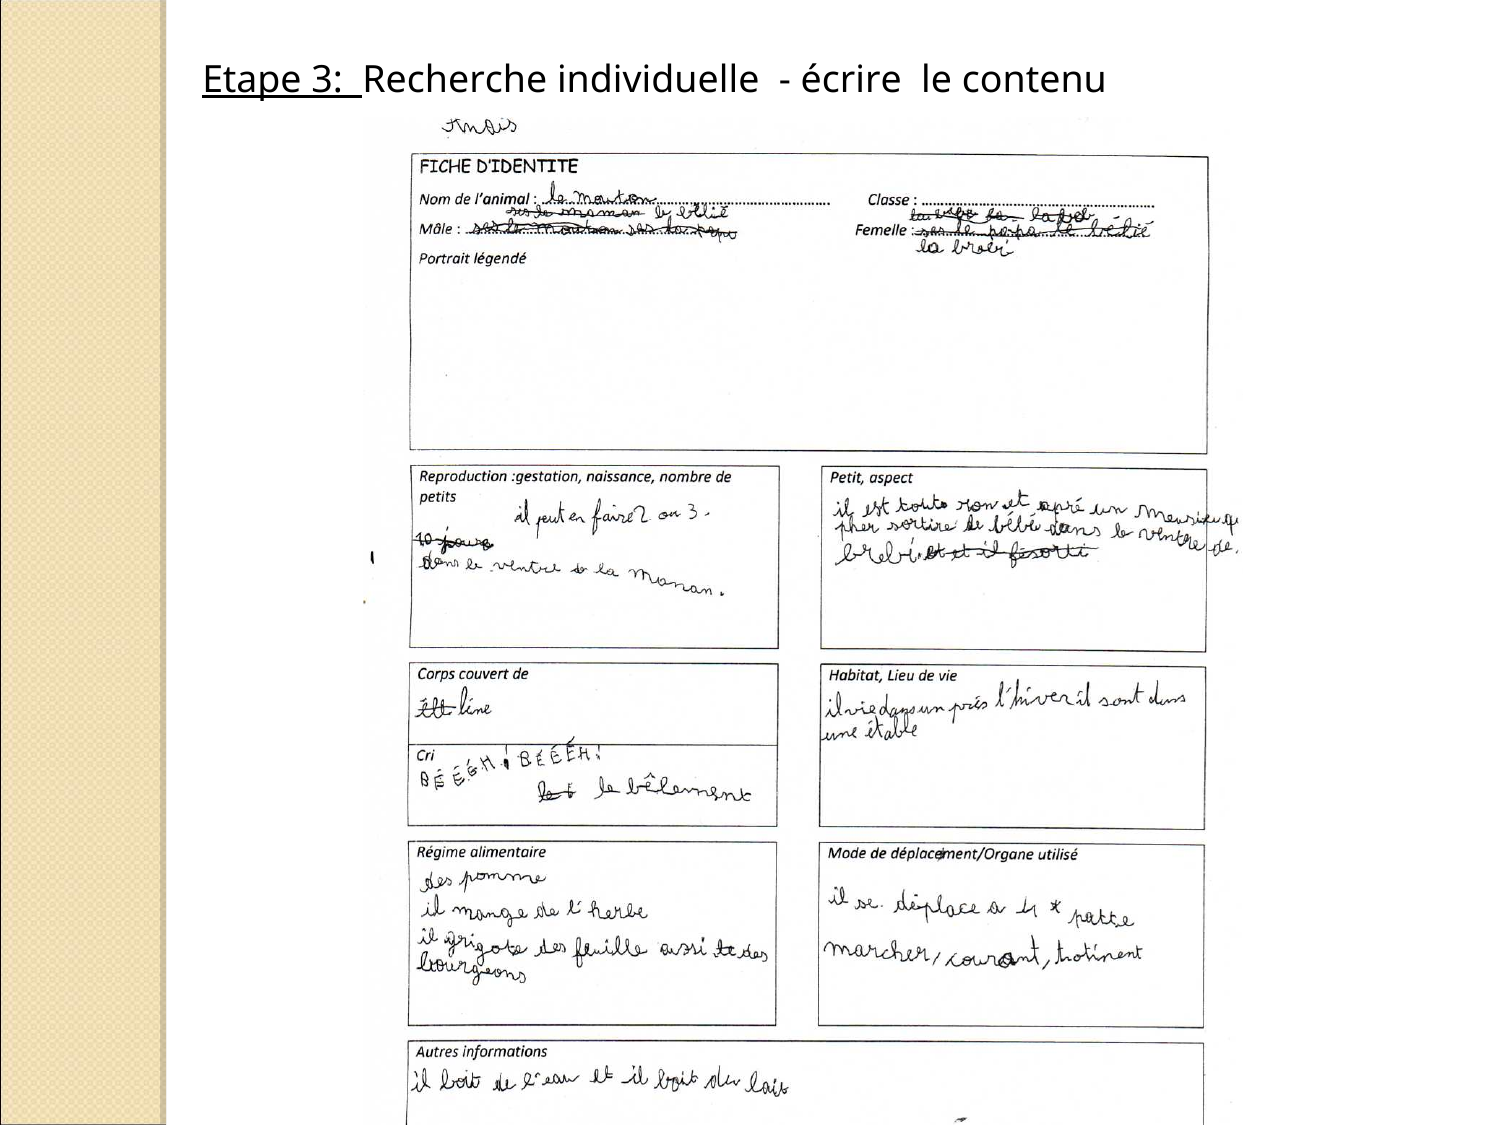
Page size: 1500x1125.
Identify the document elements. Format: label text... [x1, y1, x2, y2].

picture [0, 0, 166, 1125]
picture [363, 117, 1243, 1125]
text_box Etape 3: Recherche individuelle - écrire le contenu [187, 46, 1383, 108]
